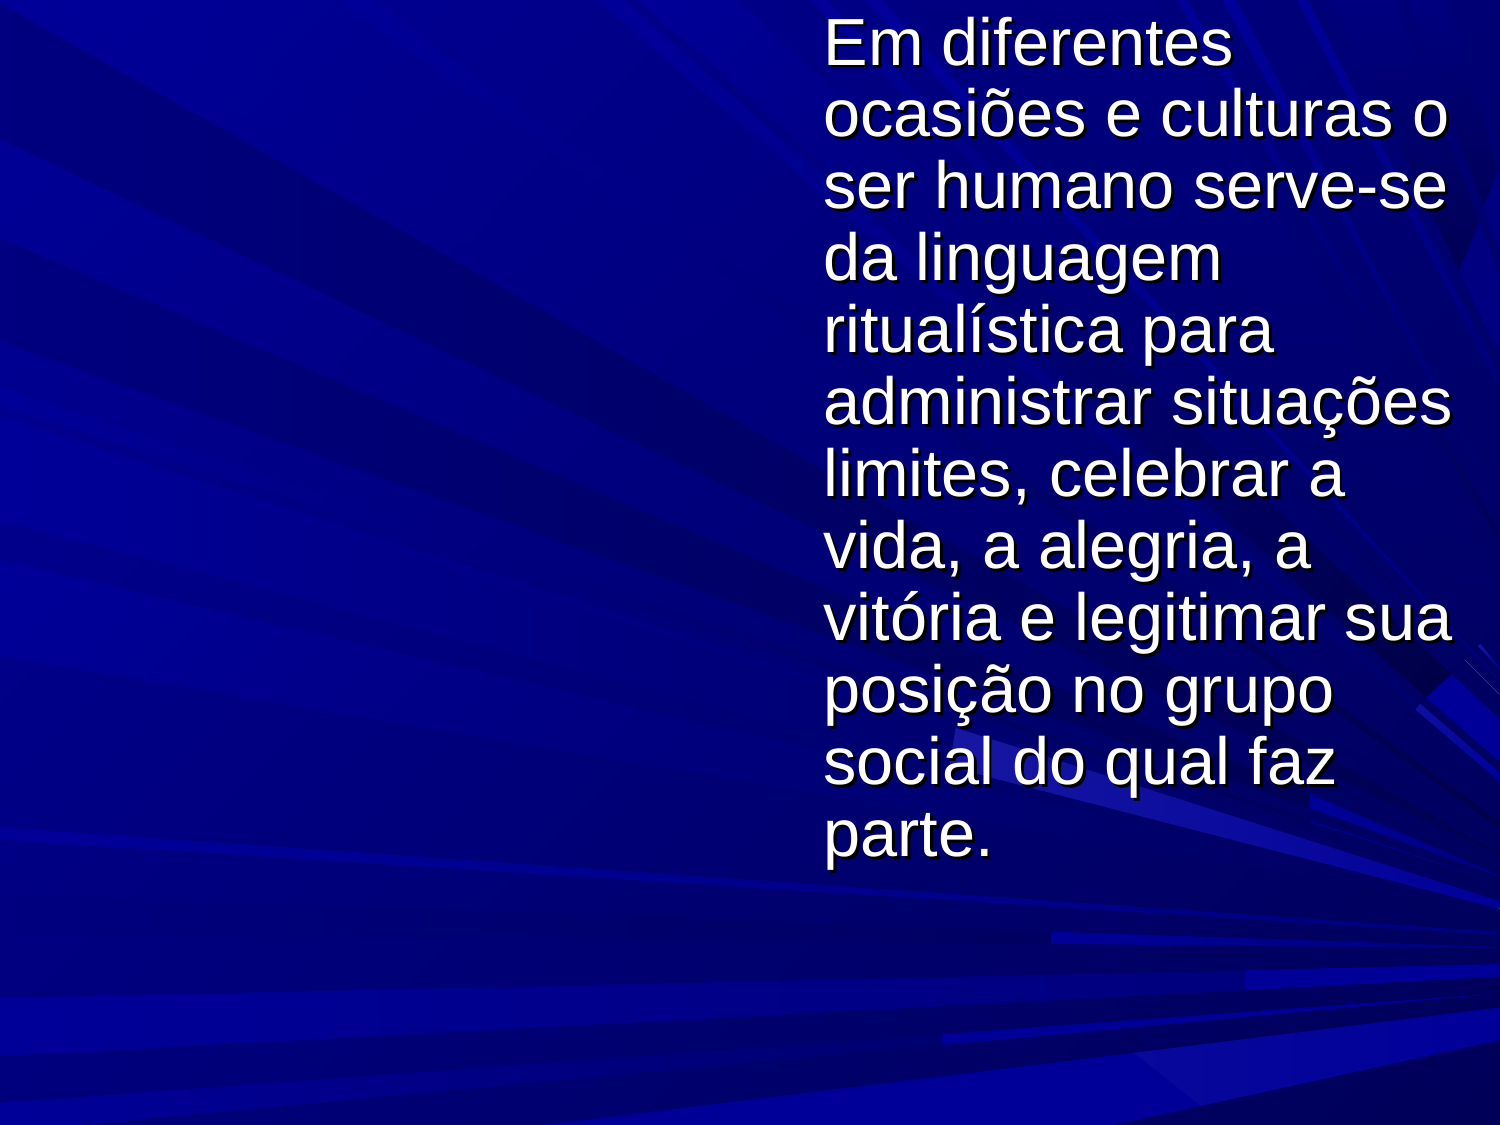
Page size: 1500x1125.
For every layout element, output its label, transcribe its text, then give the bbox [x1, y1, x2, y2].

text_box Em diferentes ocasiões e culturas o ser humano serve-se da linguagem ritualística para administrar situações limites, celebrar a vida, a alegria, a vitória e legitimar sua posição no grupo social do qual faz parte. [808, 0, 1500, 1125]
